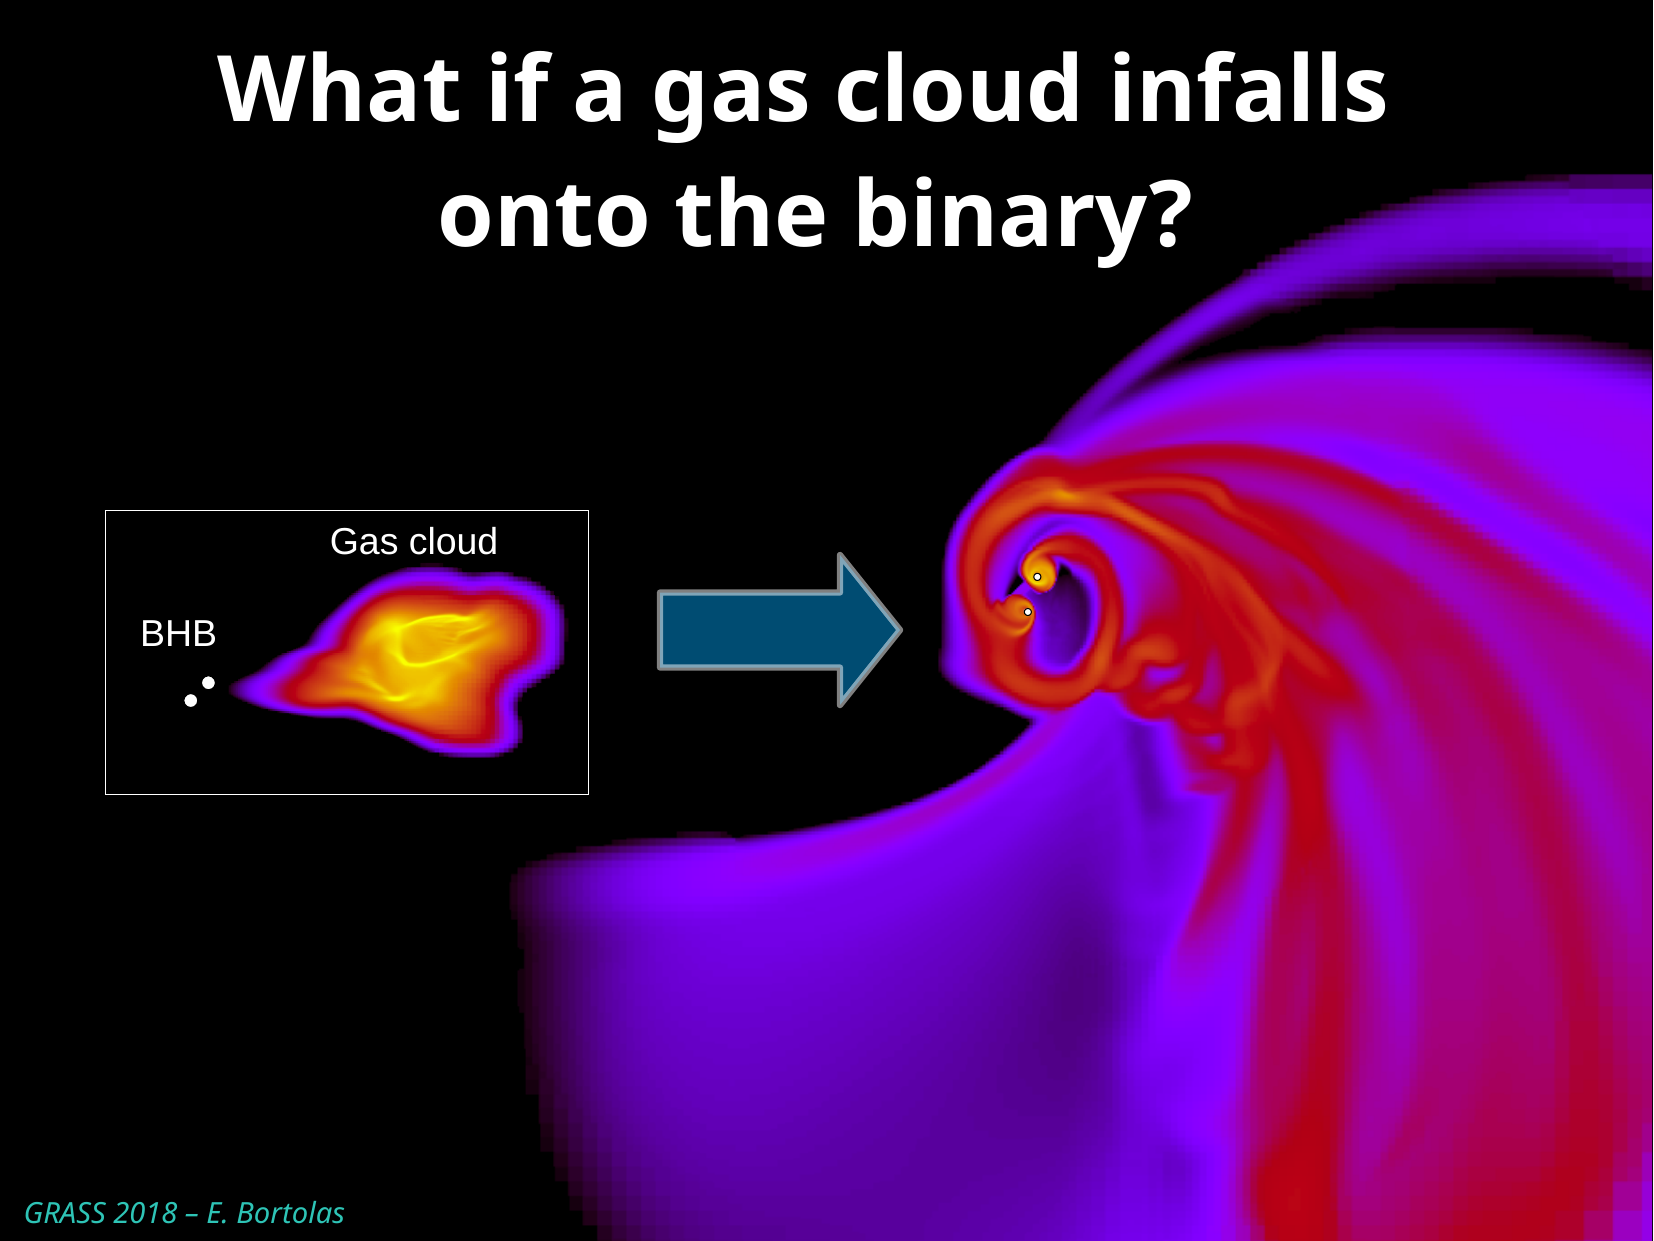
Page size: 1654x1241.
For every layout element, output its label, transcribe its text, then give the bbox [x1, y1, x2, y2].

text_box Gas cloud [315, 513, 571, 571]
text_box [1033, 573, 1041, 581]
picture [104, 150, 1653, 1241]
text_box BHB [125, 605, 381, 663]
text_box GRASS 2018 – E. Bortolas [0, 1185, 361, 1241]
text_box [183, 693, 199, 709]
text_box [660, 555, 901, 706]
text_box [200, 675, 216, 691]
text_box What if a gas cloud infalls onto the binary? [90, 16, 1542, 237]
text_box [1024, 608, 1032, 616]
